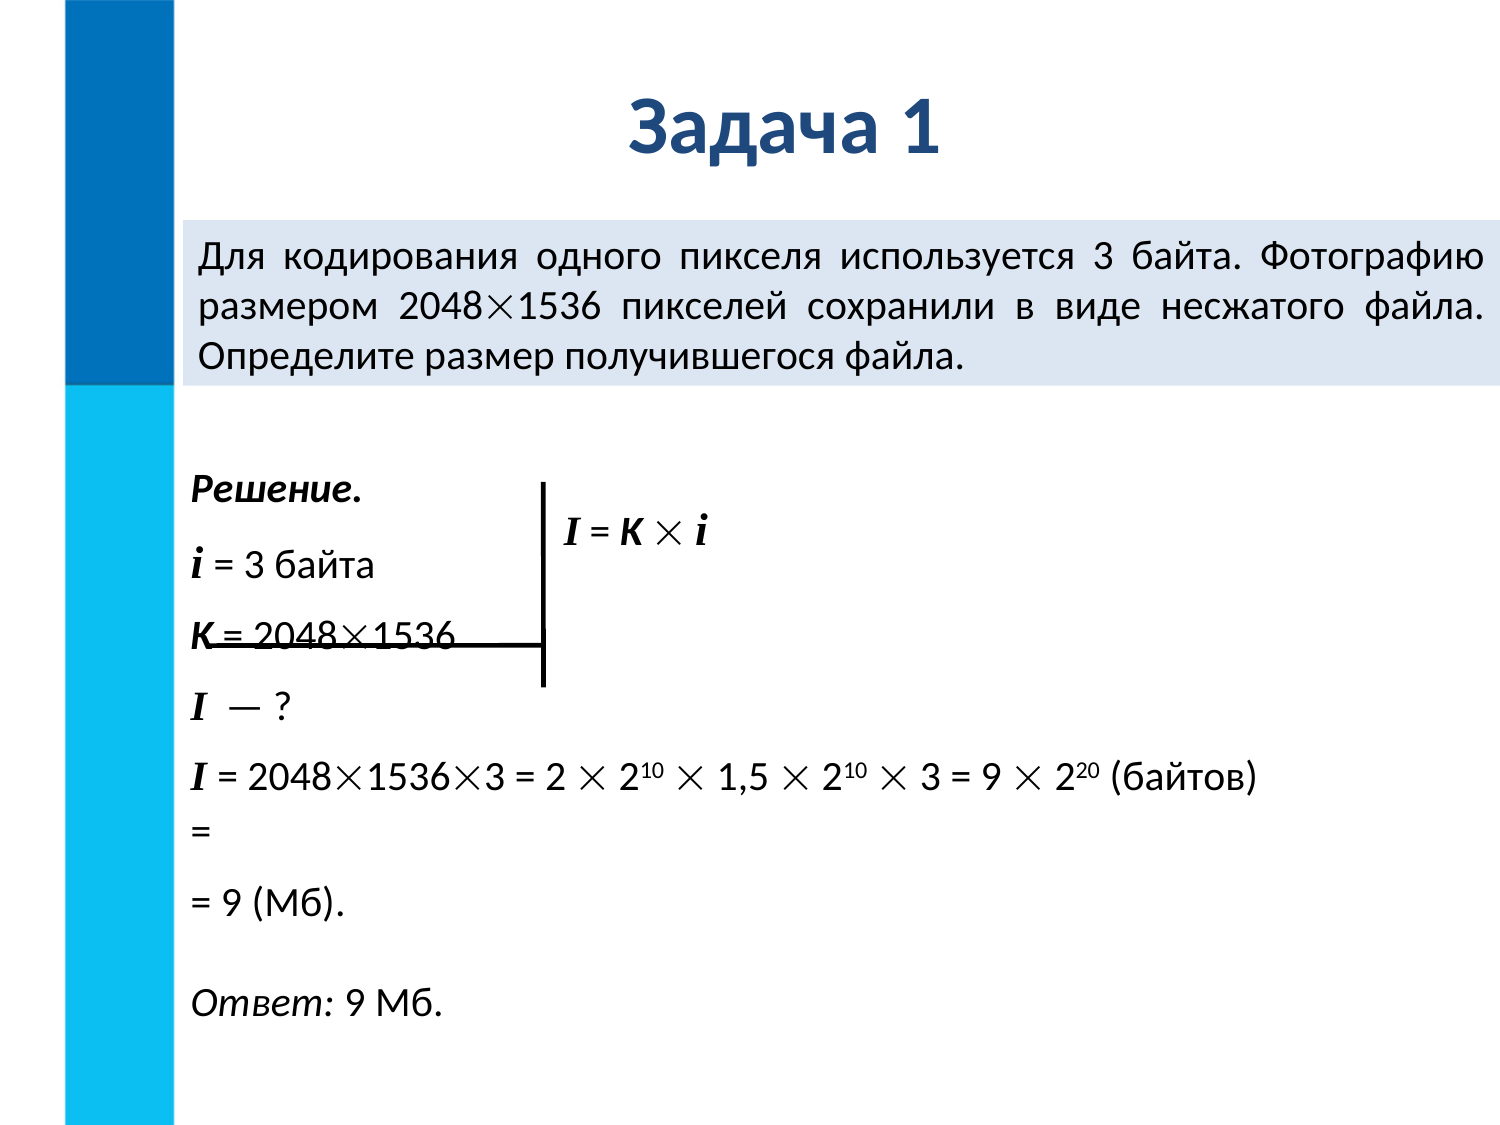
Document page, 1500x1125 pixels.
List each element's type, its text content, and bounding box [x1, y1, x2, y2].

text_box Решение. i = 3 байта K = 20481536 I — ? I = 204815363 = 2  210  1,5  210  3 = 9  220 (байтов) = = 9 (Мб). Ответ: 9 Мб. [175, 448, 1301, 1033]
text_box I = K  i [549, 491, 762, 563]
text_box Для кодирования одного пикселя используется 3 байта. Фотографию размером 20481536 пикселей сохранили в виде несжатого файла. Определите размер получившегося файла. [183, 220, 1500, 386]
picture [0, 0, 1500, 1125]
text_box Задача 1 [222, 58, 1348, 201]
